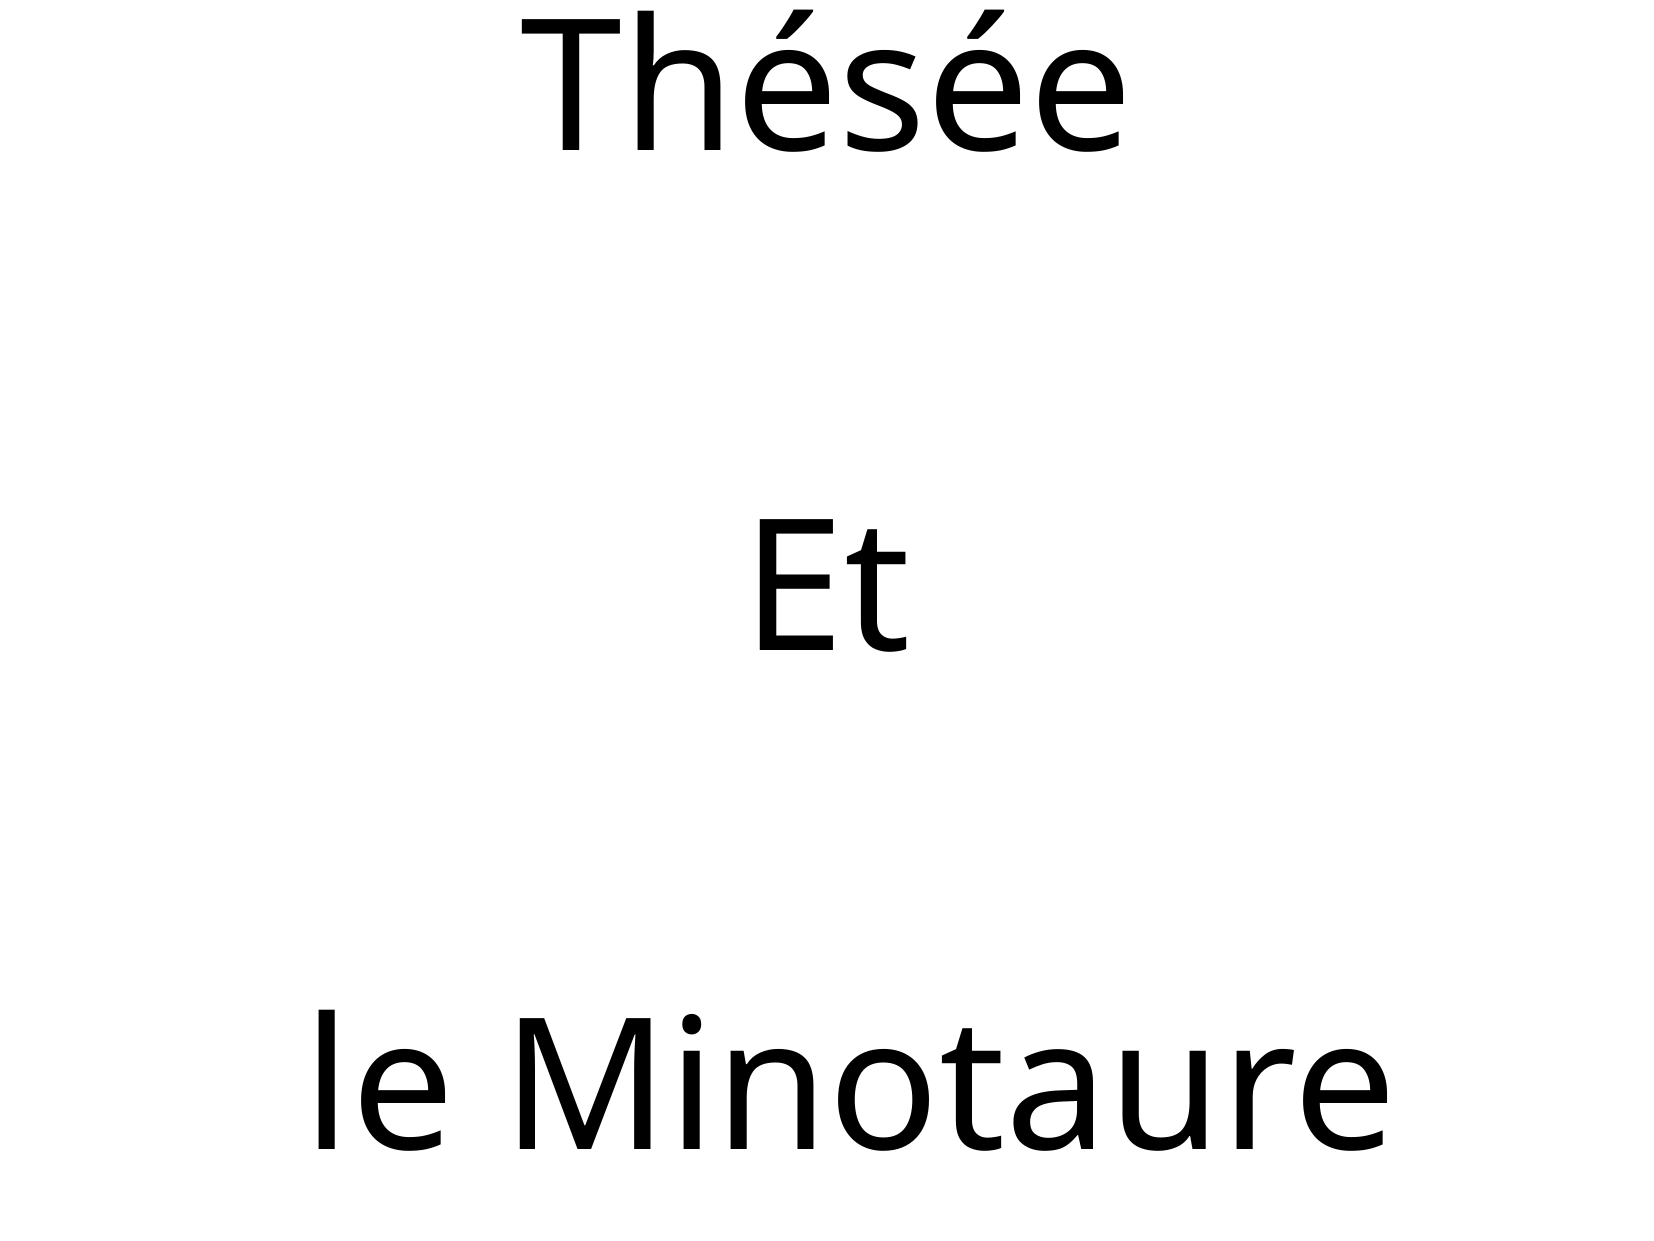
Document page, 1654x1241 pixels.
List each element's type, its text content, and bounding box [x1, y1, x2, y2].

subtitle Thésée Et le Minotaure [82, 0, 1571, 1167]
